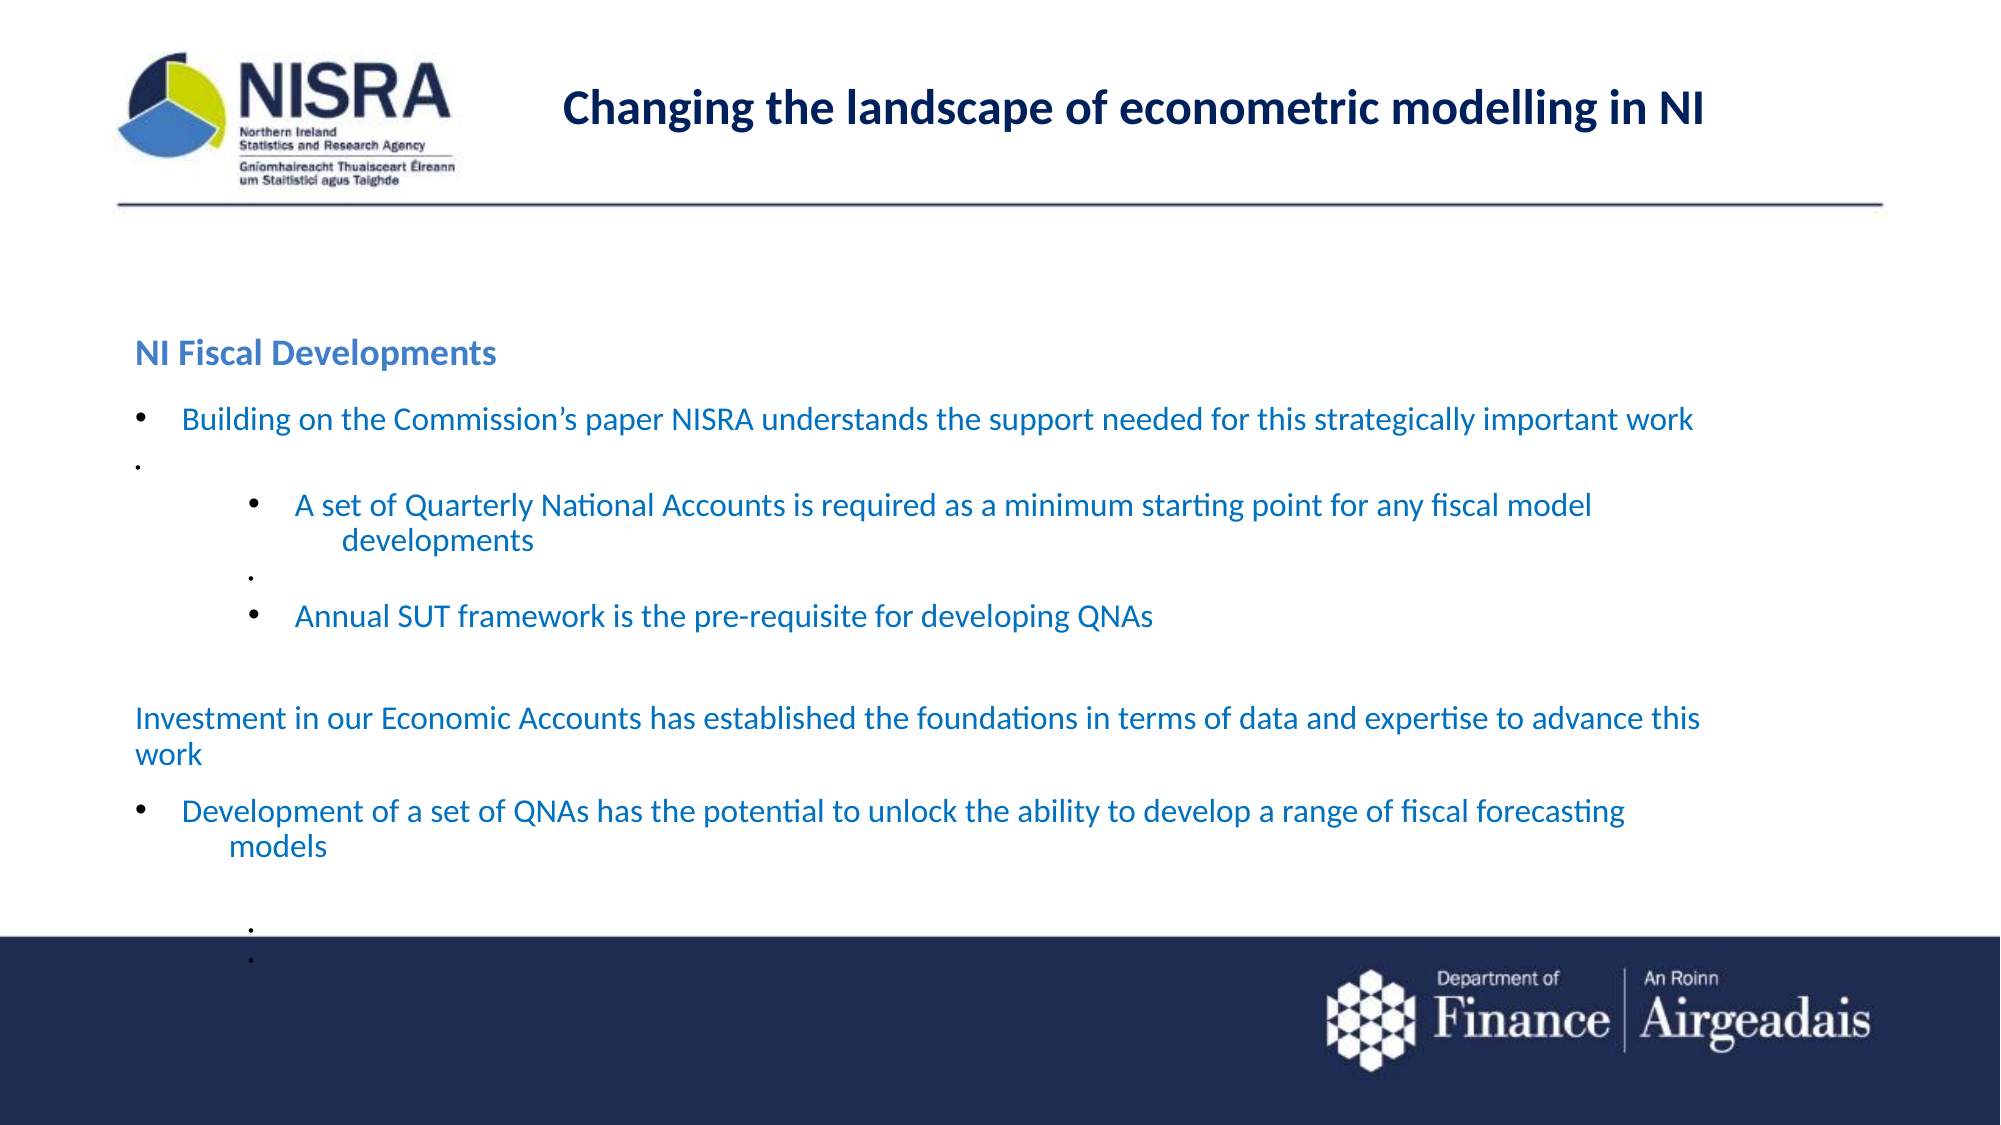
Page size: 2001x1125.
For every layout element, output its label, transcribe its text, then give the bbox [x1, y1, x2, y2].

list Building on the Commission’s paper NISRA understands the support needed for this strategically important work A set of Quarterly National Accounts is required as a minimum starting point for any fiscal model developments Annual SUT framework is the pre-requisite for developing QNAs Investment in our Economic Accounts has established the foundations in terms of data and expertise to advance this work Development of a set of QNAs has the potential to unlock the ability to develop a range of fiscal forecasting models [120, 394, 1736, 934]
title Changing the landscape of econometric modelling in NI [548, 73, 1860, 148]
list NI Fiscal Developments [120, 325, 1432, 384]
